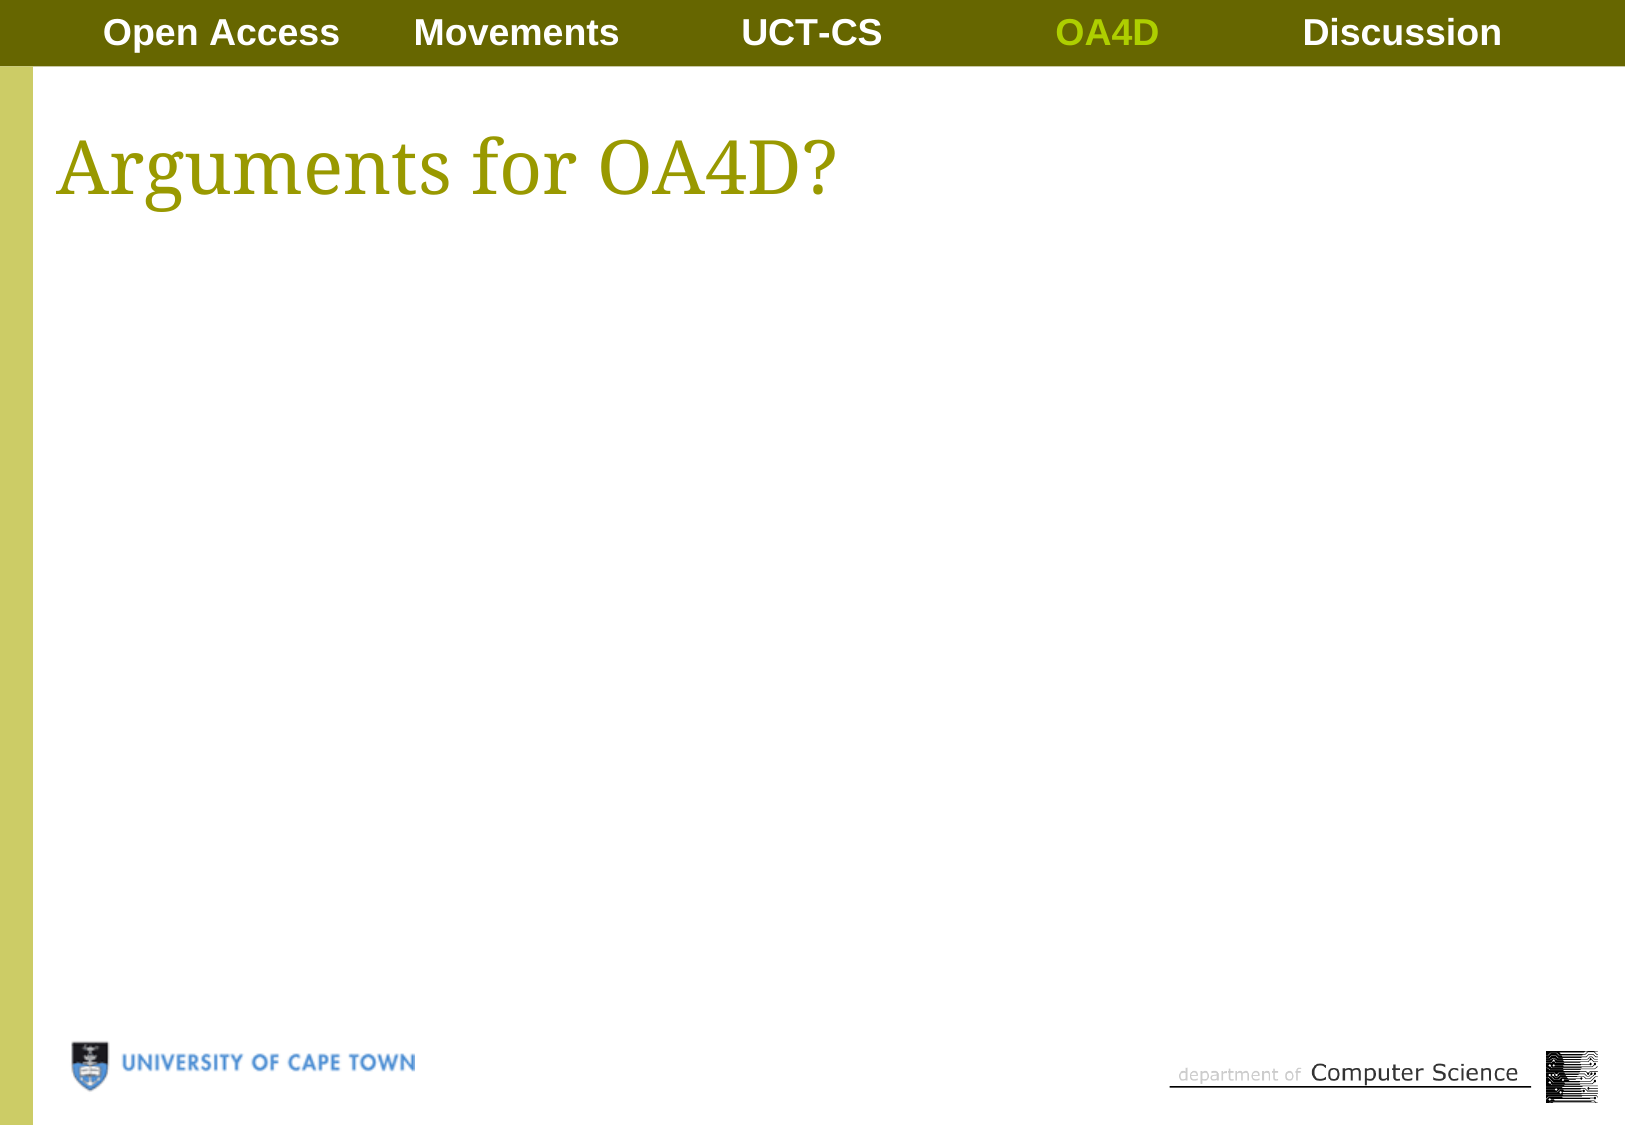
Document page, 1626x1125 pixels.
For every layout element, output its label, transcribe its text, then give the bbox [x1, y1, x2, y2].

text_box Open Access Movements UCT-CS OA4D Discussion [29, 0, 1595, 61]
picture [61, 1024, 415, 1103]
picture [1169, 1043, 1532, 1091]
picture [1546, 1051, 1598, 1103]
title Arguments for OA4D? [56, 109, 1543, 222]
